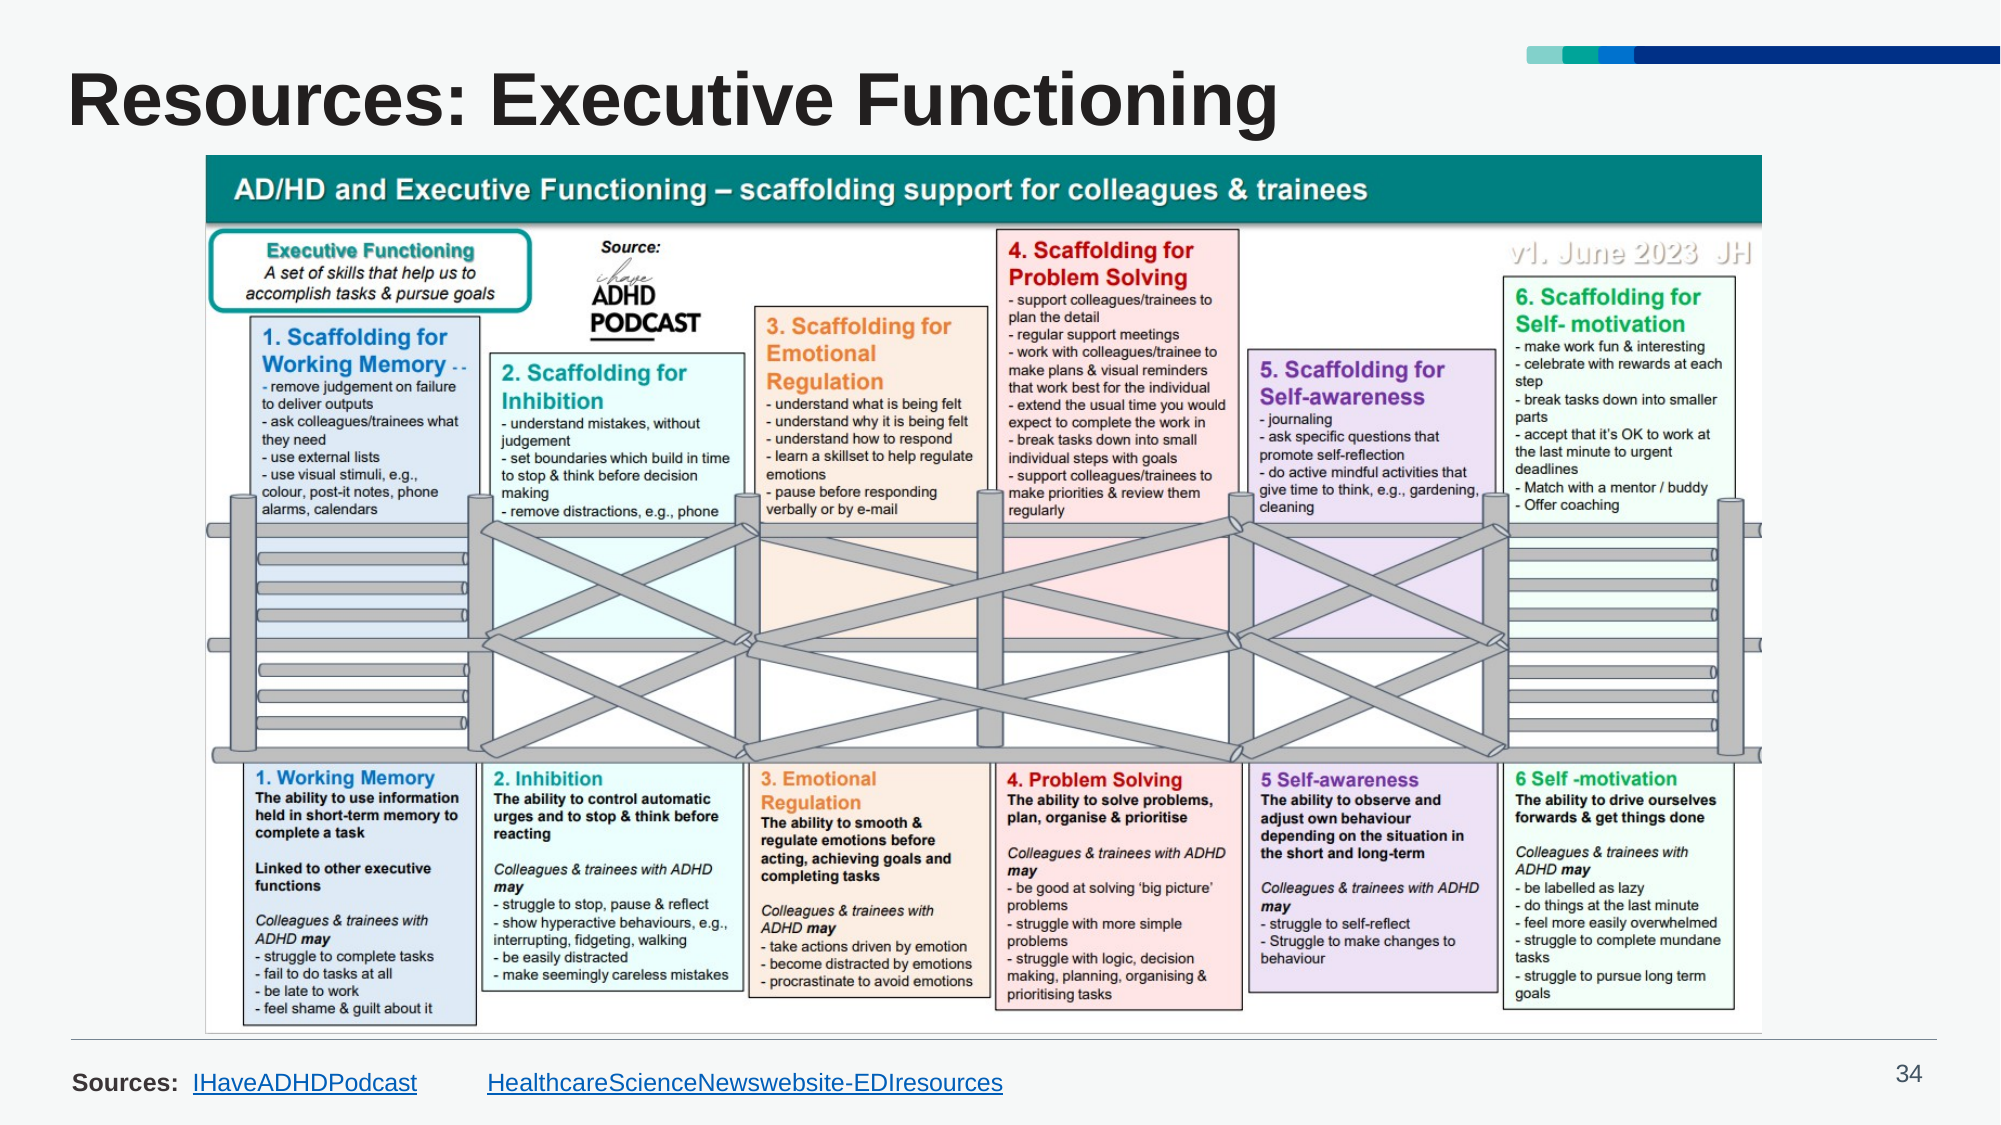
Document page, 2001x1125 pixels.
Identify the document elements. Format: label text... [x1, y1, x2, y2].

title Resources: Executive Functioning [67, 48, 1306, 144]
text_box Sources: I Have ADHD Podcast [69, 1067, 441, 1100]
text_box Healthcare Science News website - EDI resources [485, 1067, 1048, 1100]
text_box [1889, 1057, 1932, 1091]
picture [205, 156, 1762, 1034]
